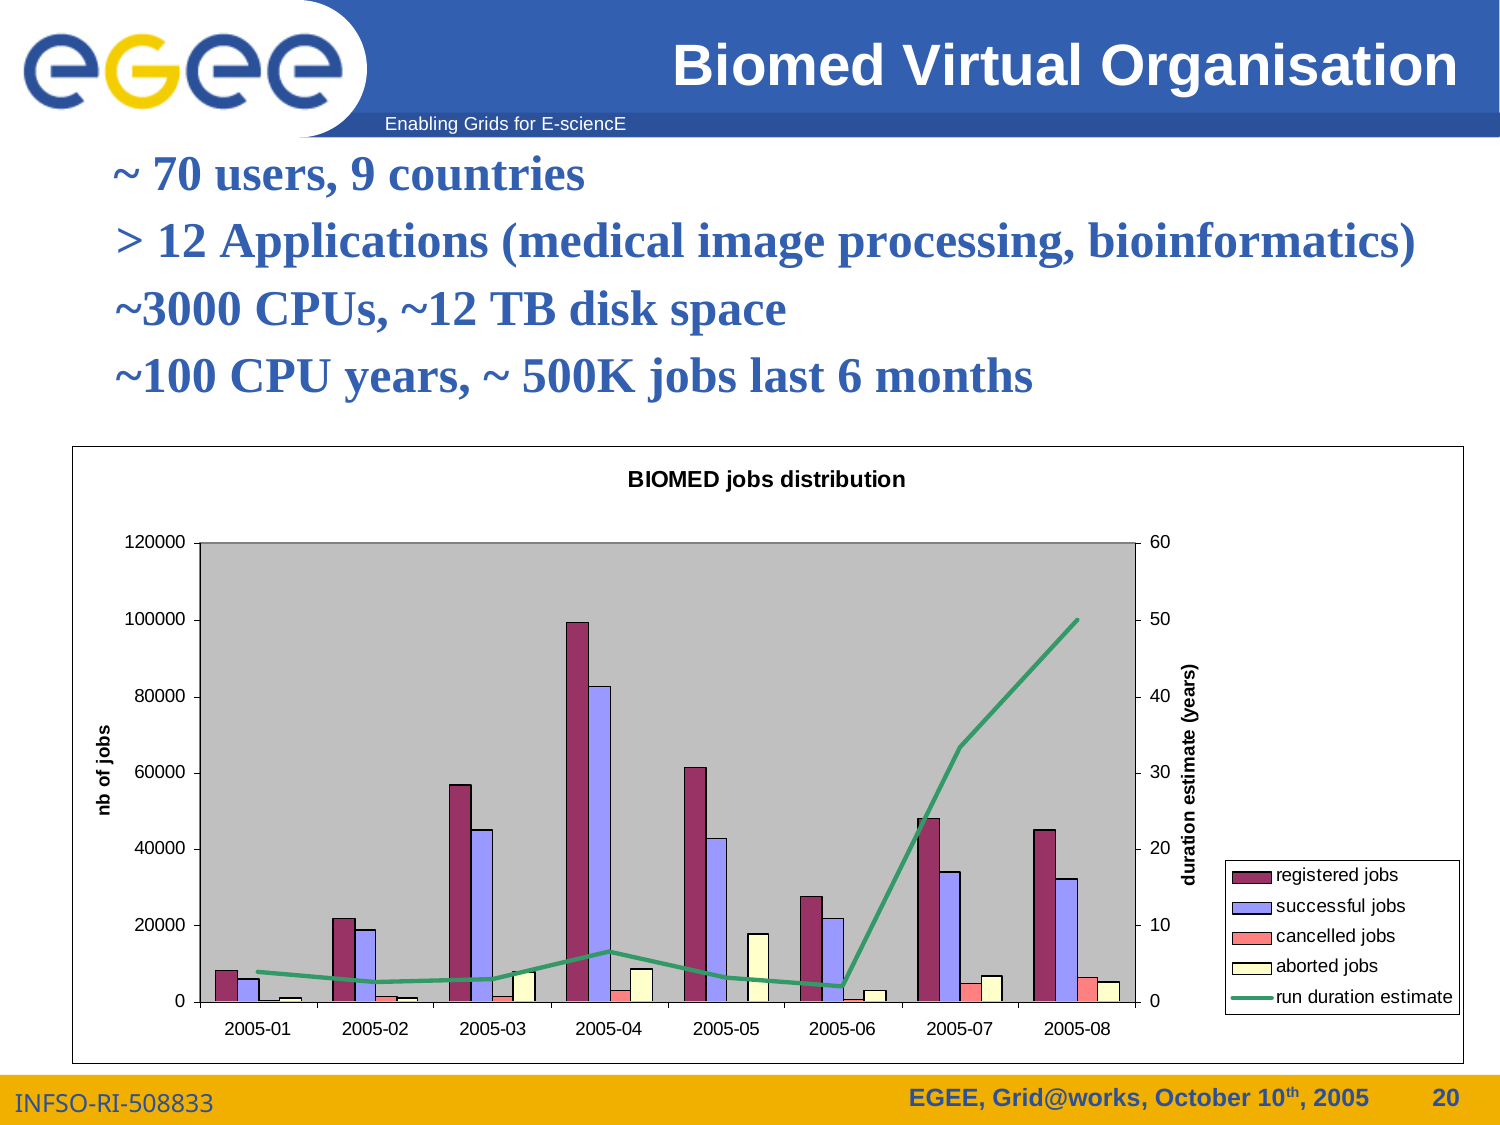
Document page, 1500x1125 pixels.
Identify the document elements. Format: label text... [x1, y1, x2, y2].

title Biomed Virtual Organisation [369, 10, 1475, 124]
text_box ~ 70 users, 9 countries > 12 Applications (medical image processing, bioinformatics) ~3000 CPUs, ~12 TB disk space ~100 CPU years, ~ 500K jobs last 6 months [88, 141, 1432, 412]
picture [18, 30, 349, 112]
chart [64, 438, 1472, 1071]
